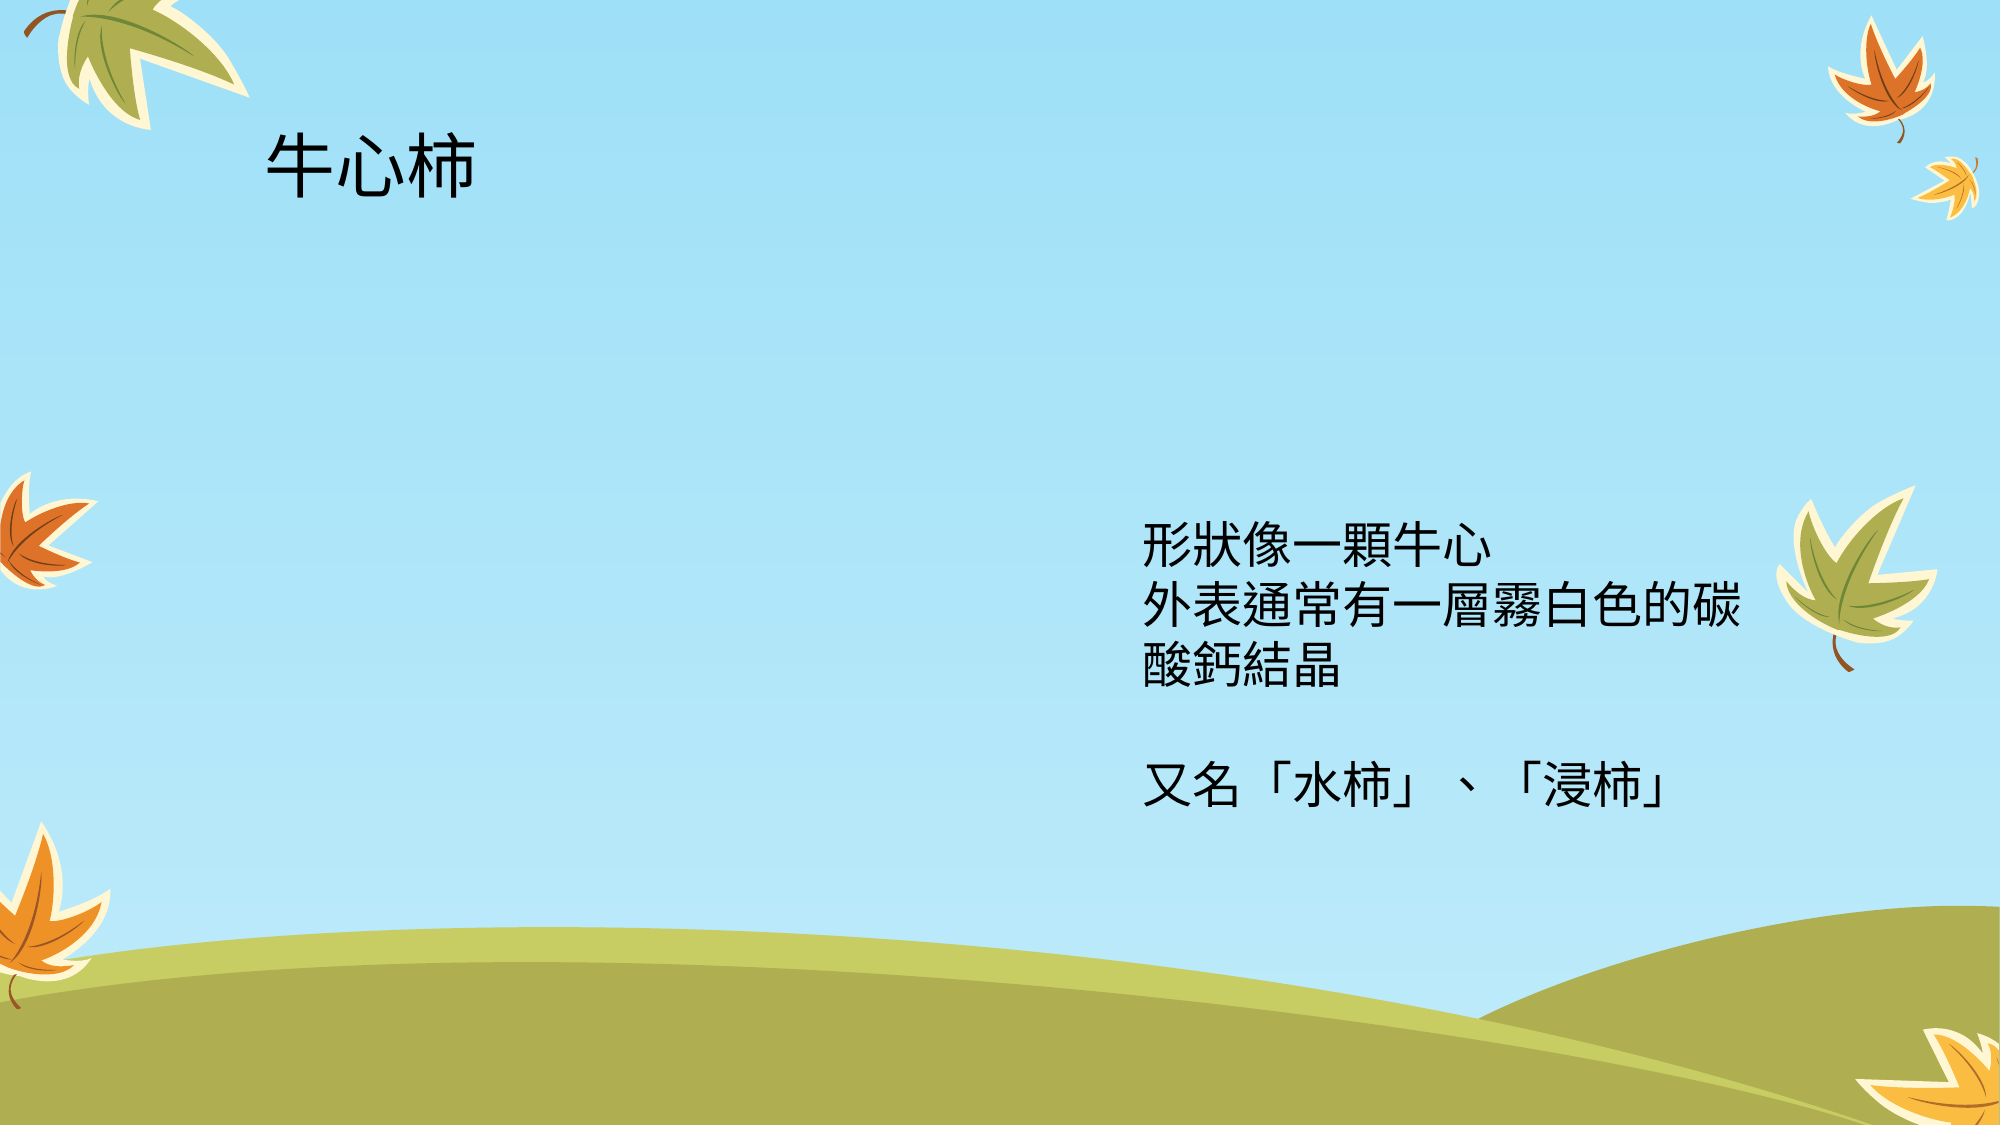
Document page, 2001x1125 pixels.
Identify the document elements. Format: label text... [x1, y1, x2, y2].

title 牛心柿 [249, 12, 1749, 216]
text_box 形狀像一顆牛心 外表通常有一層霧白色的碳酸鈣結晶 又名「水柿」、「浸柿」 [1127, 505, 1784, 824]
